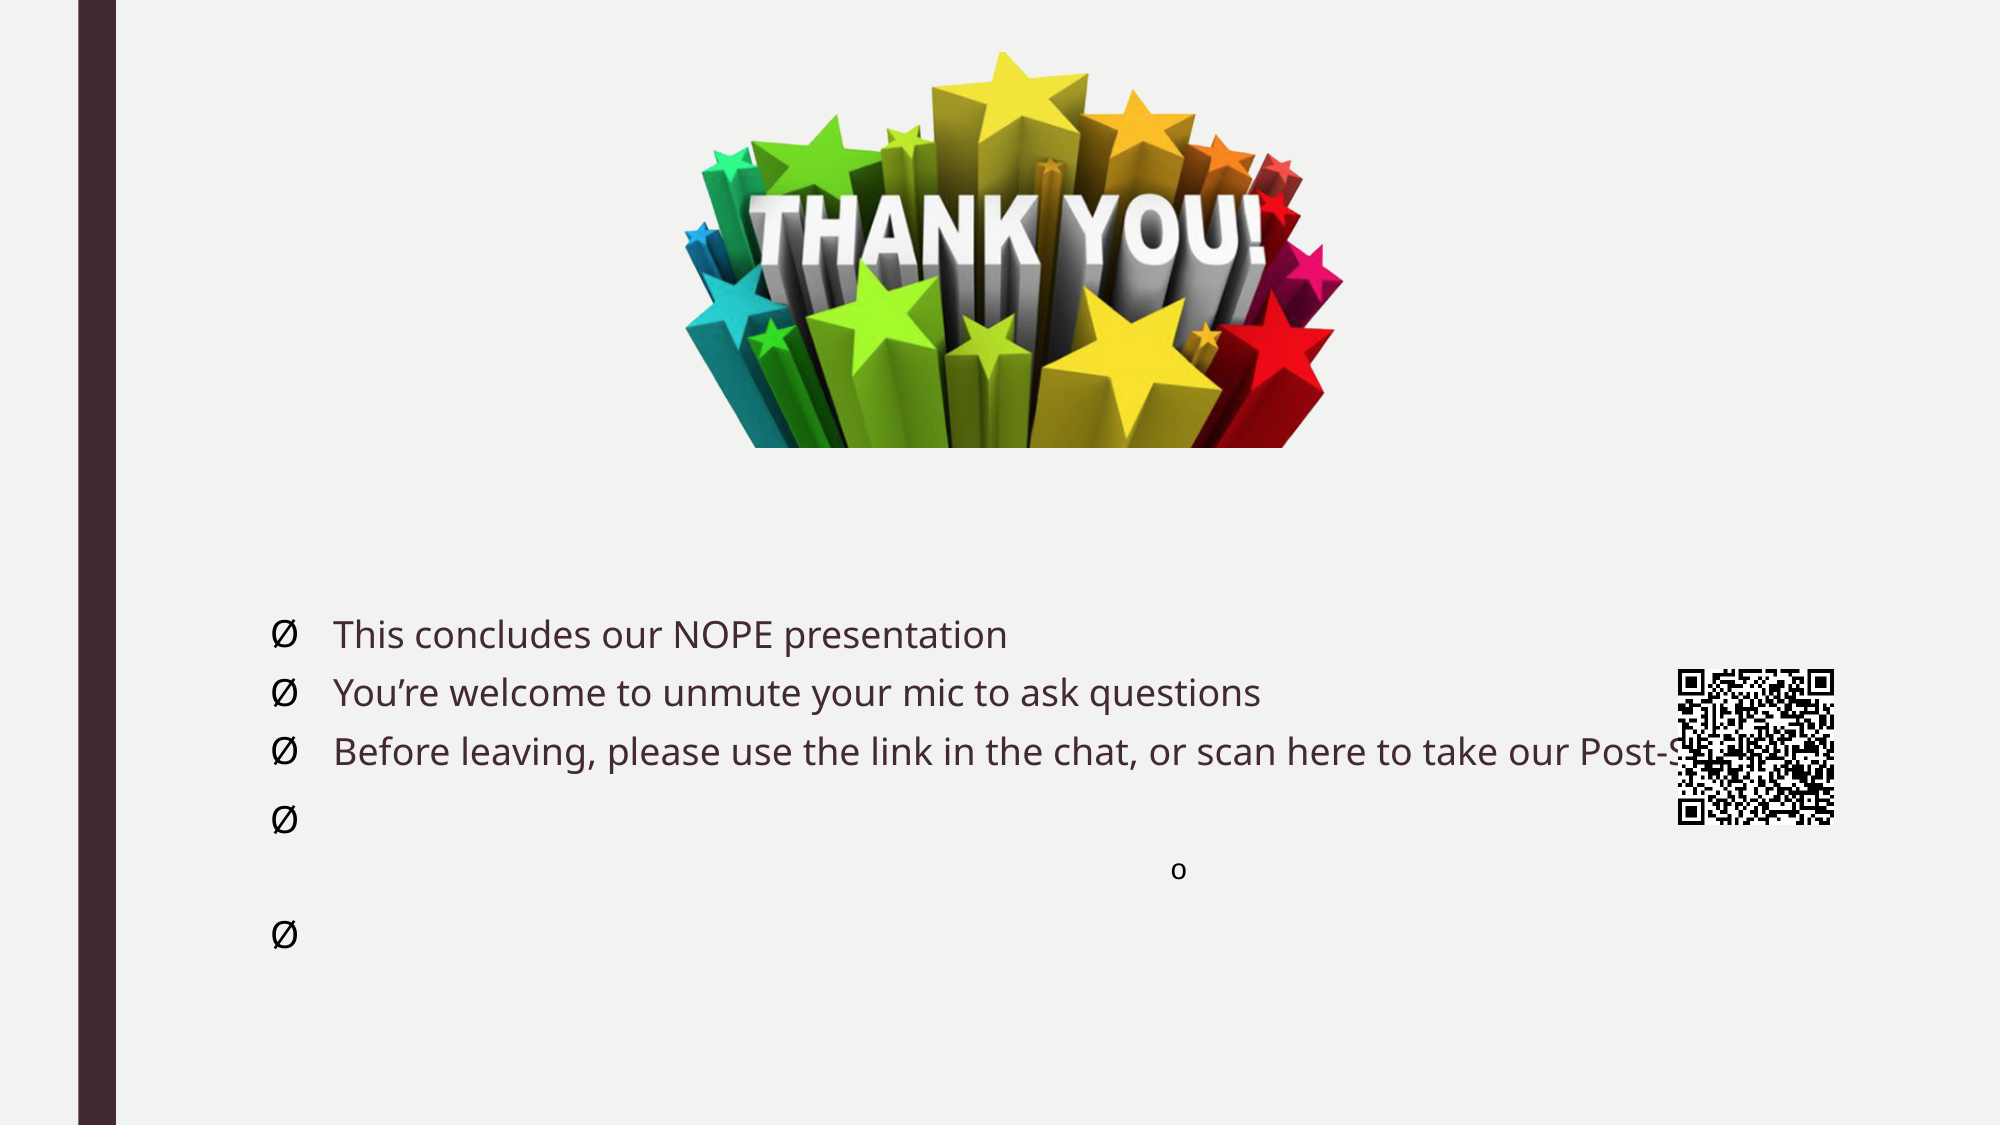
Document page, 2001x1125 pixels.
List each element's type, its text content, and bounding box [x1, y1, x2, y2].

list This concludes our NOPE presentation You’re welcome to unmute your mic to ask questions Before leaving, please use the link in the chat, or scan here to take our Post-Survey: [255, 544, 1862, 949]
picture [1678, 669, 1834, 825]
picture [650, 52, 1392, 448]
